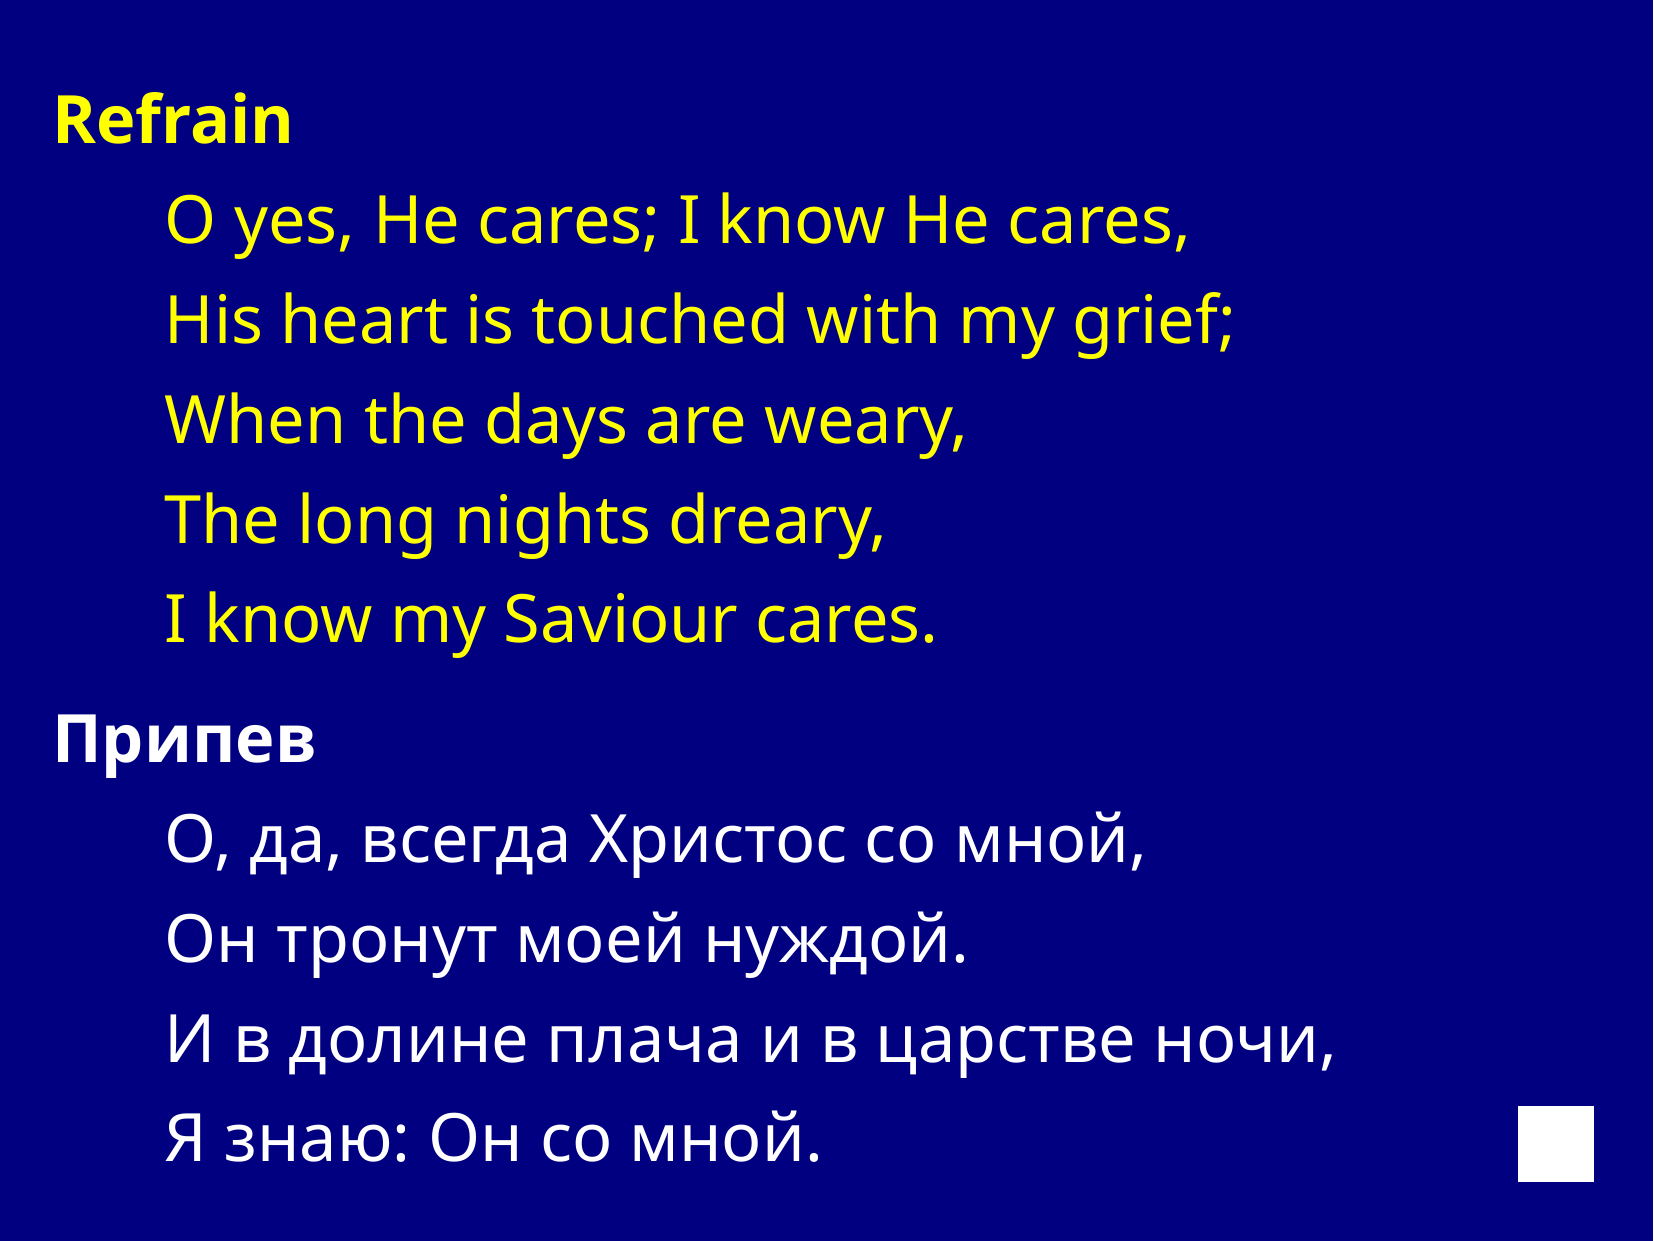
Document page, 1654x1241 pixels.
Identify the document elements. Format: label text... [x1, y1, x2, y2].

text_box Припев О, да, всегда Христос со мной, Он тронут моей нуждой. И в долине плача и в царстве ночи, Я знаю: Он со мной. [37, 675, 1651, 1163]
text_box Refrain O yes, He cares; I know He cares, His heart is touched with my grief; When the days are weary, The long nights dreary, I know my Saviour cares. [37, 56, 1651, 638]
text_box [1518, 1163, 1594, 1182]
